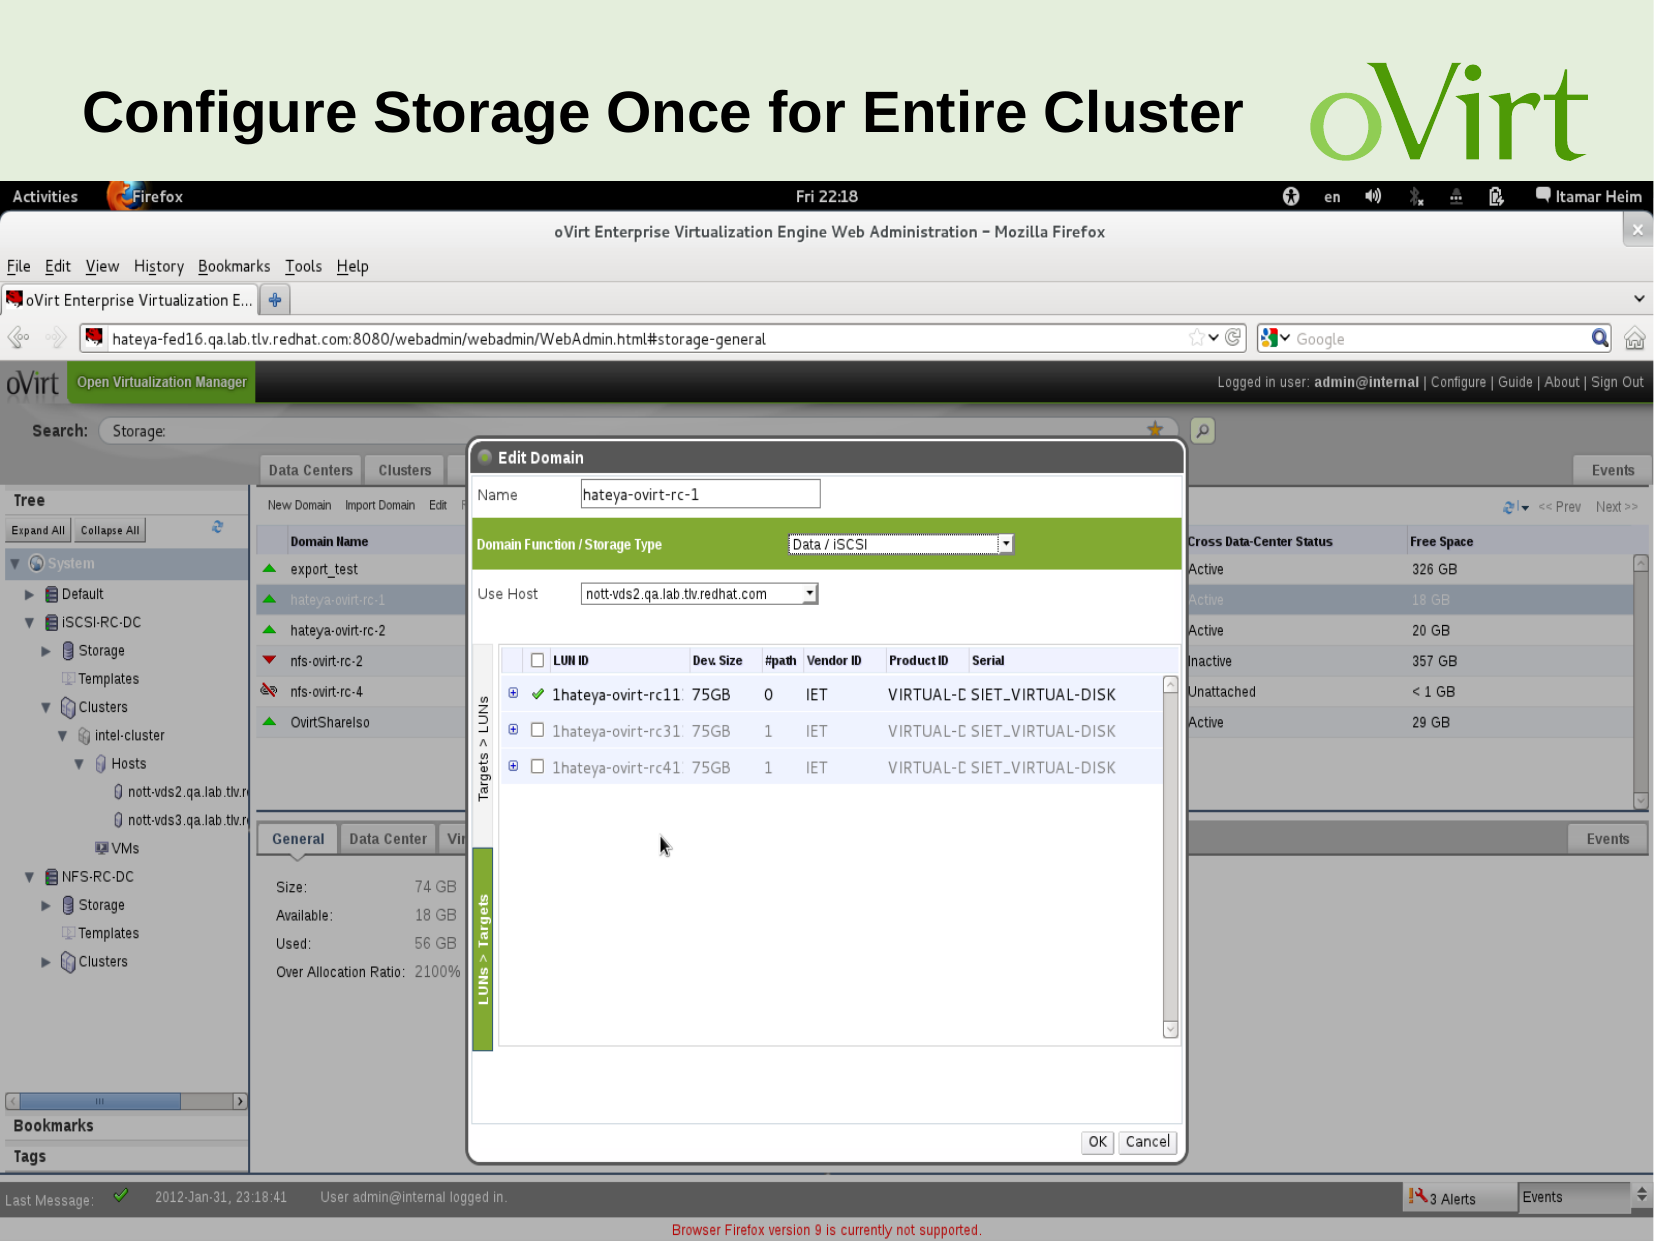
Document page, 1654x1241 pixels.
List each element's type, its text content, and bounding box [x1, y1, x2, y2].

picture [0, 181, 1654, 1241]
title Configure Storage Once for Entire Cluster [82, 37, 1571, 181]
